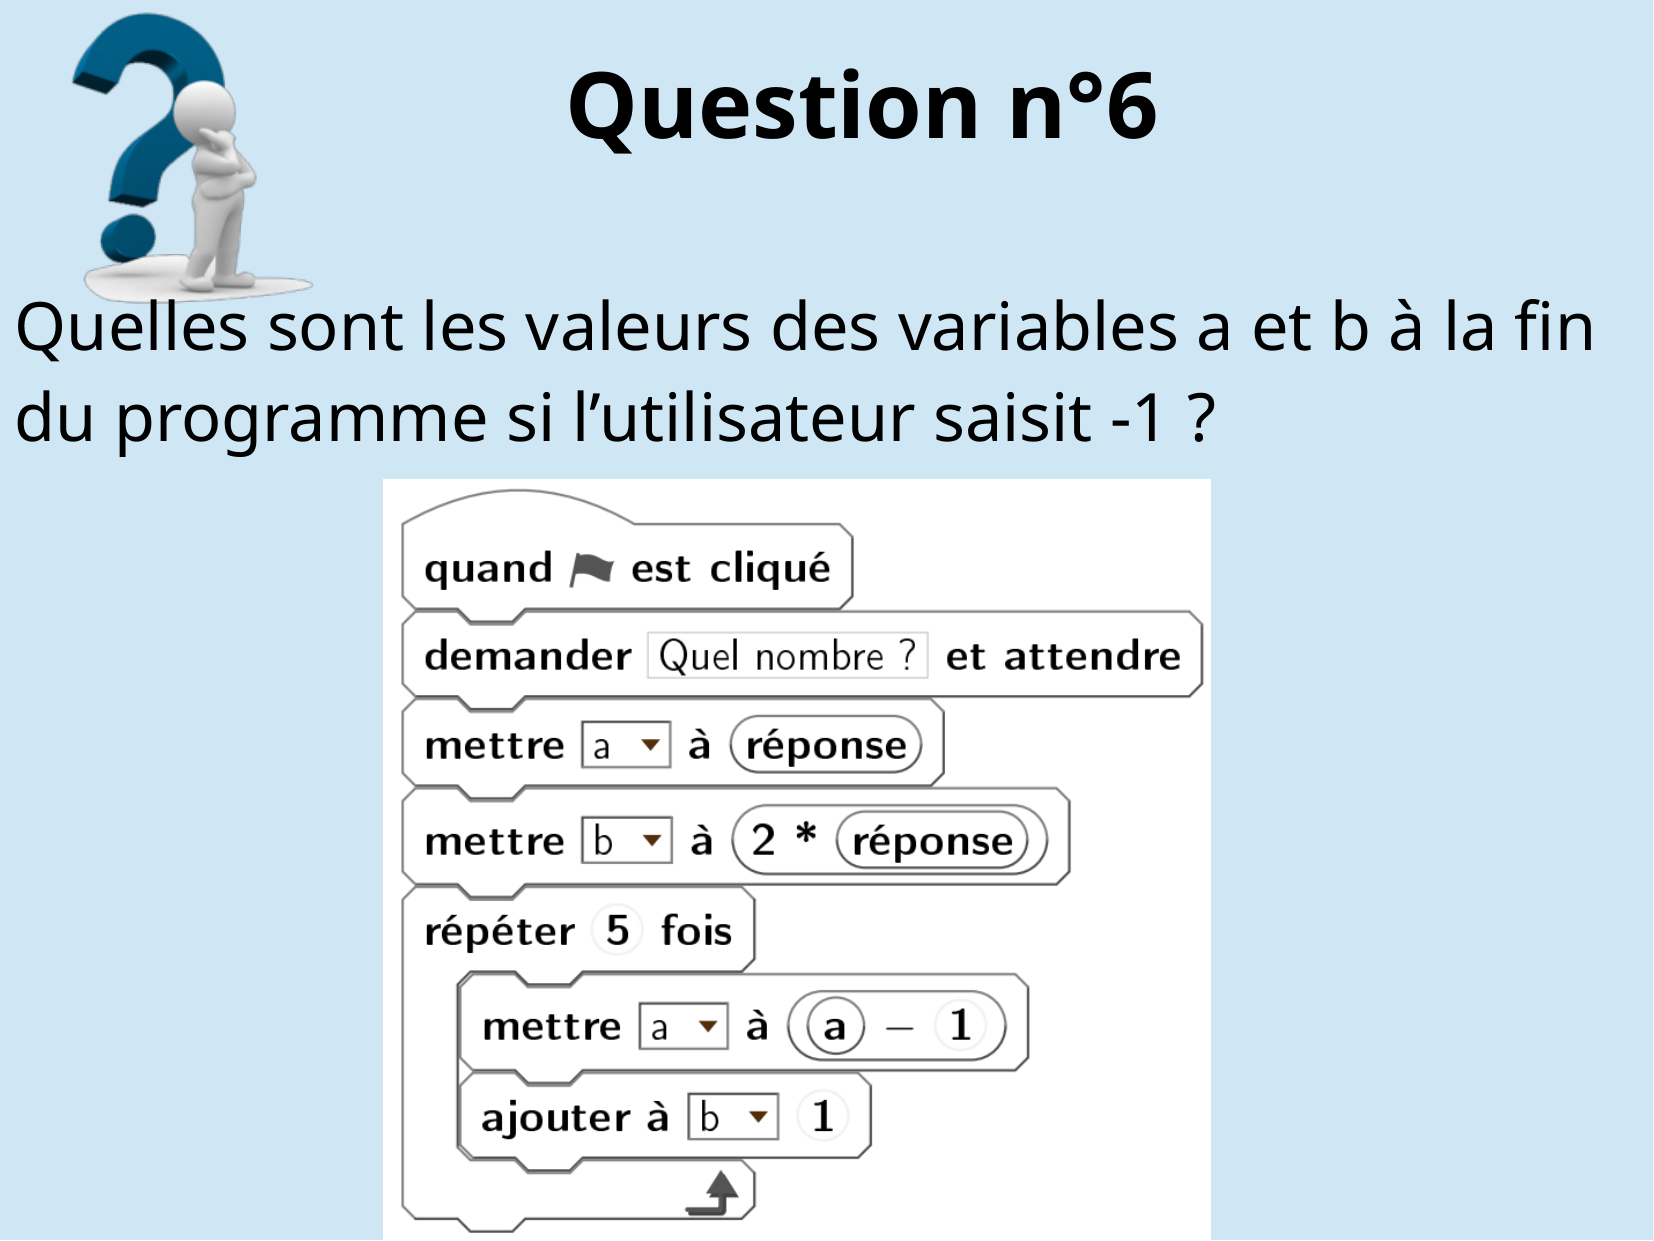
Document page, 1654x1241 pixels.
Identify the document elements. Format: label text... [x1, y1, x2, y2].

picture [59, 0, 316, 271]
text_box Quelles sont les valeurs des variables a et b à la fin du programme si l’utilisateur saisit -1 ? [0, 271, 1654, 473]
picture [383, 479, 1211, 1241]
title Question n°6 [316, 0, 1607, 208]
